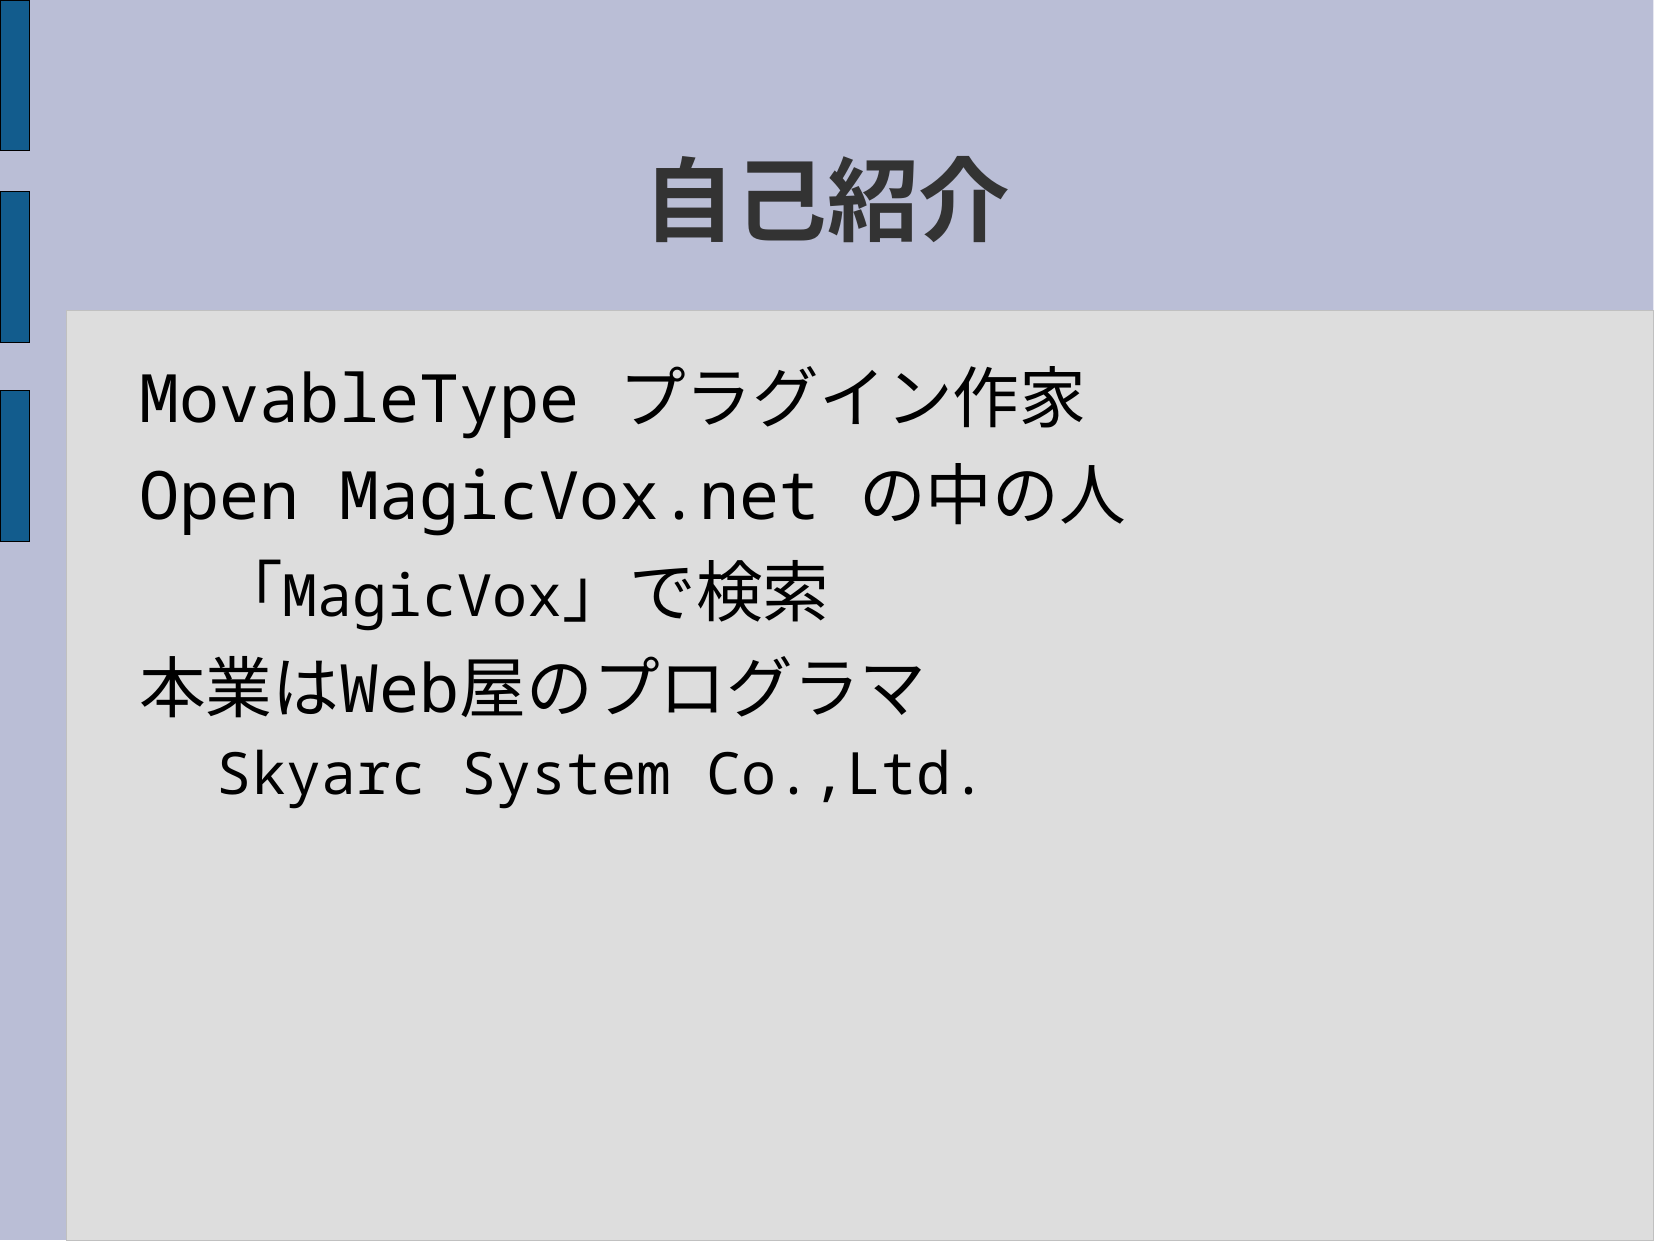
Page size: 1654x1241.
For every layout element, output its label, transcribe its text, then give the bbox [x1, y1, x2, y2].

list MovableType プラグイン作家 Open MagicVox.net の中の人 「MagicVox」で検索 本業はWeb屋のプログラマ Skyarc System Co.,Ltd. [121, 344, 1534, 1112]
title 自己紹介 [121, 91, 1534, 299]
